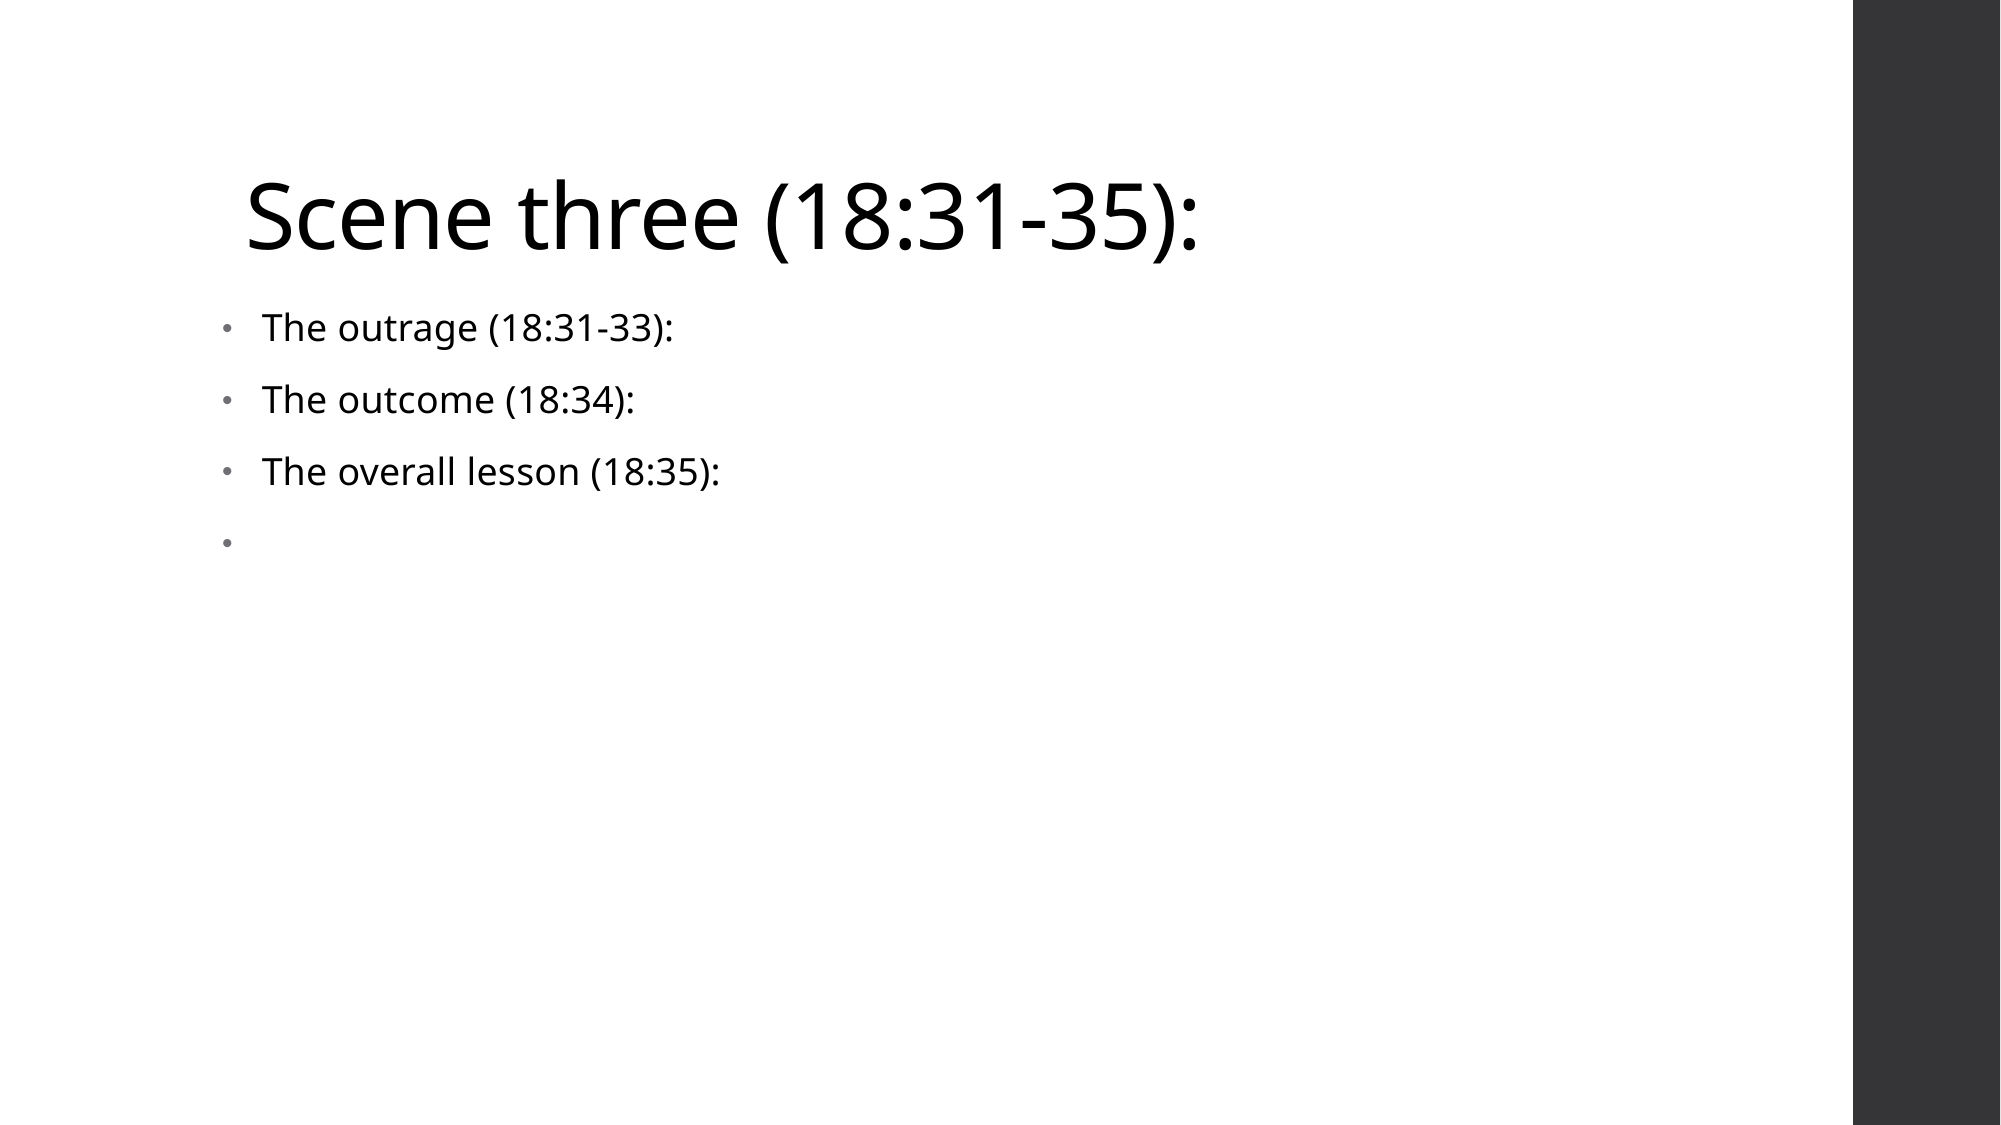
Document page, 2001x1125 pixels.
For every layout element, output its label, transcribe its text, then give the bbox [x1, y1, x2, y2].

list The outrage (18:31-33): The outcome (18:34): The overall lesson (18:35): [206, 299, 1617, 1014]
title Scene three (18:31-35): [206, 60, 1797, 278]
